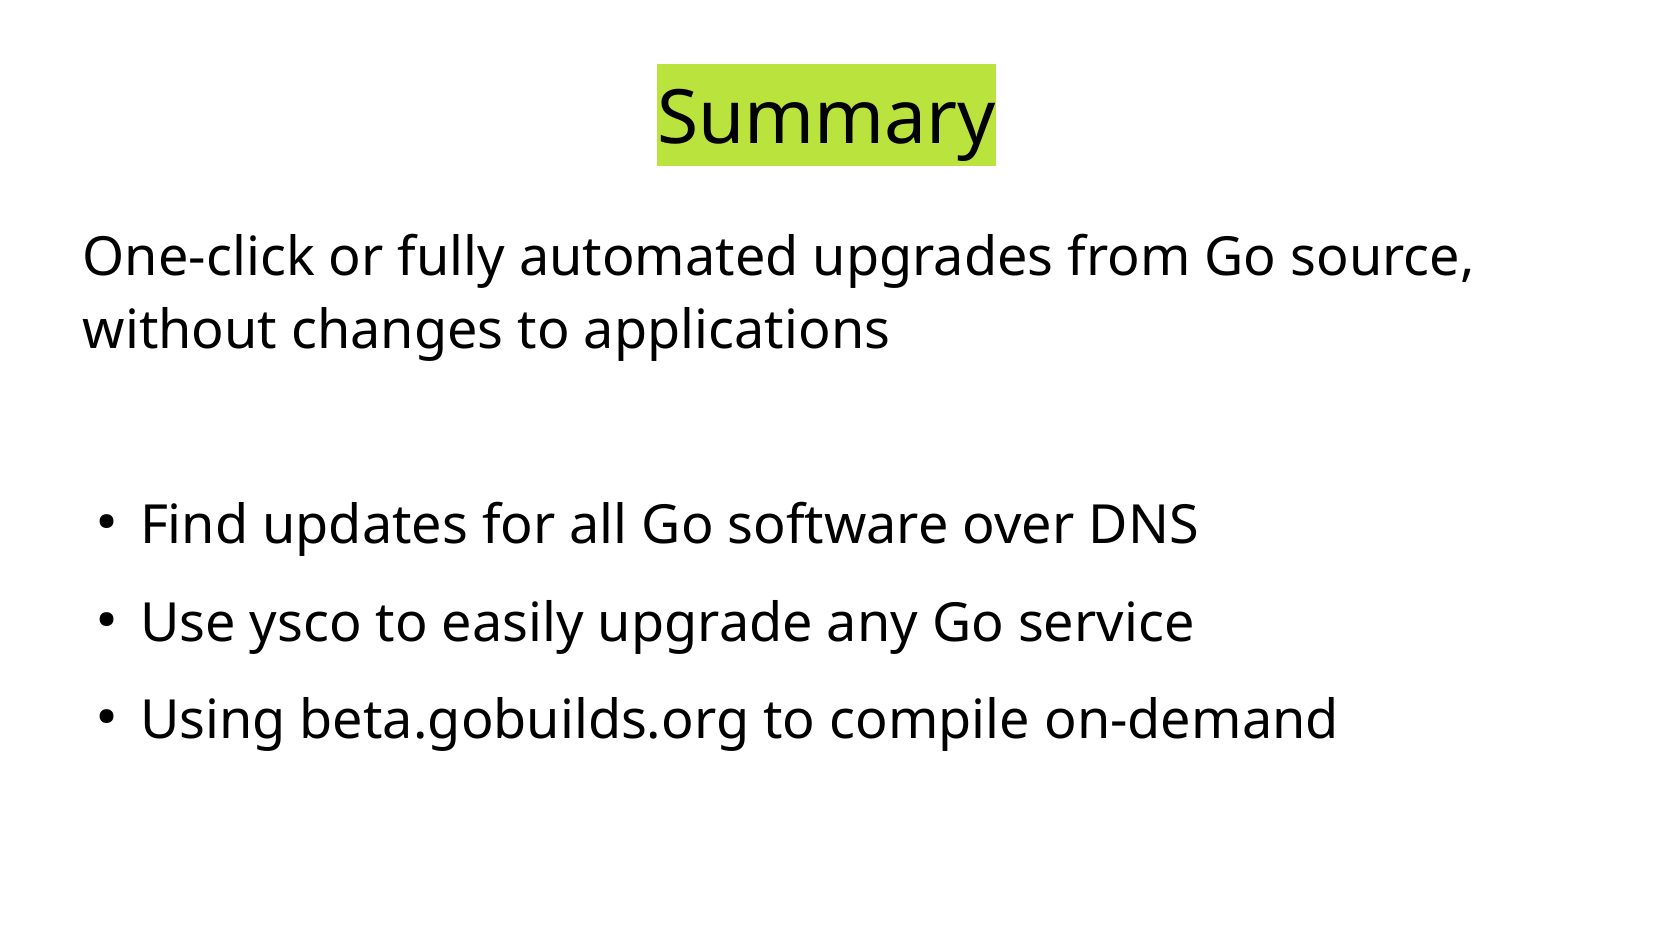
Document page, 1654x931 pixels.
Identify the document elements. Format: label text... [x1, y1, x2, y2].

title Summary [82, 37, 1571, 193]
list One-click or fully automated upgrades from Go source, without changes to applications Find updates for all Go software over DNS Use ysco to easily upgrade any Go service Using beta.gobuilds.org to compile on-demand [82, 217, 1571, 758]
